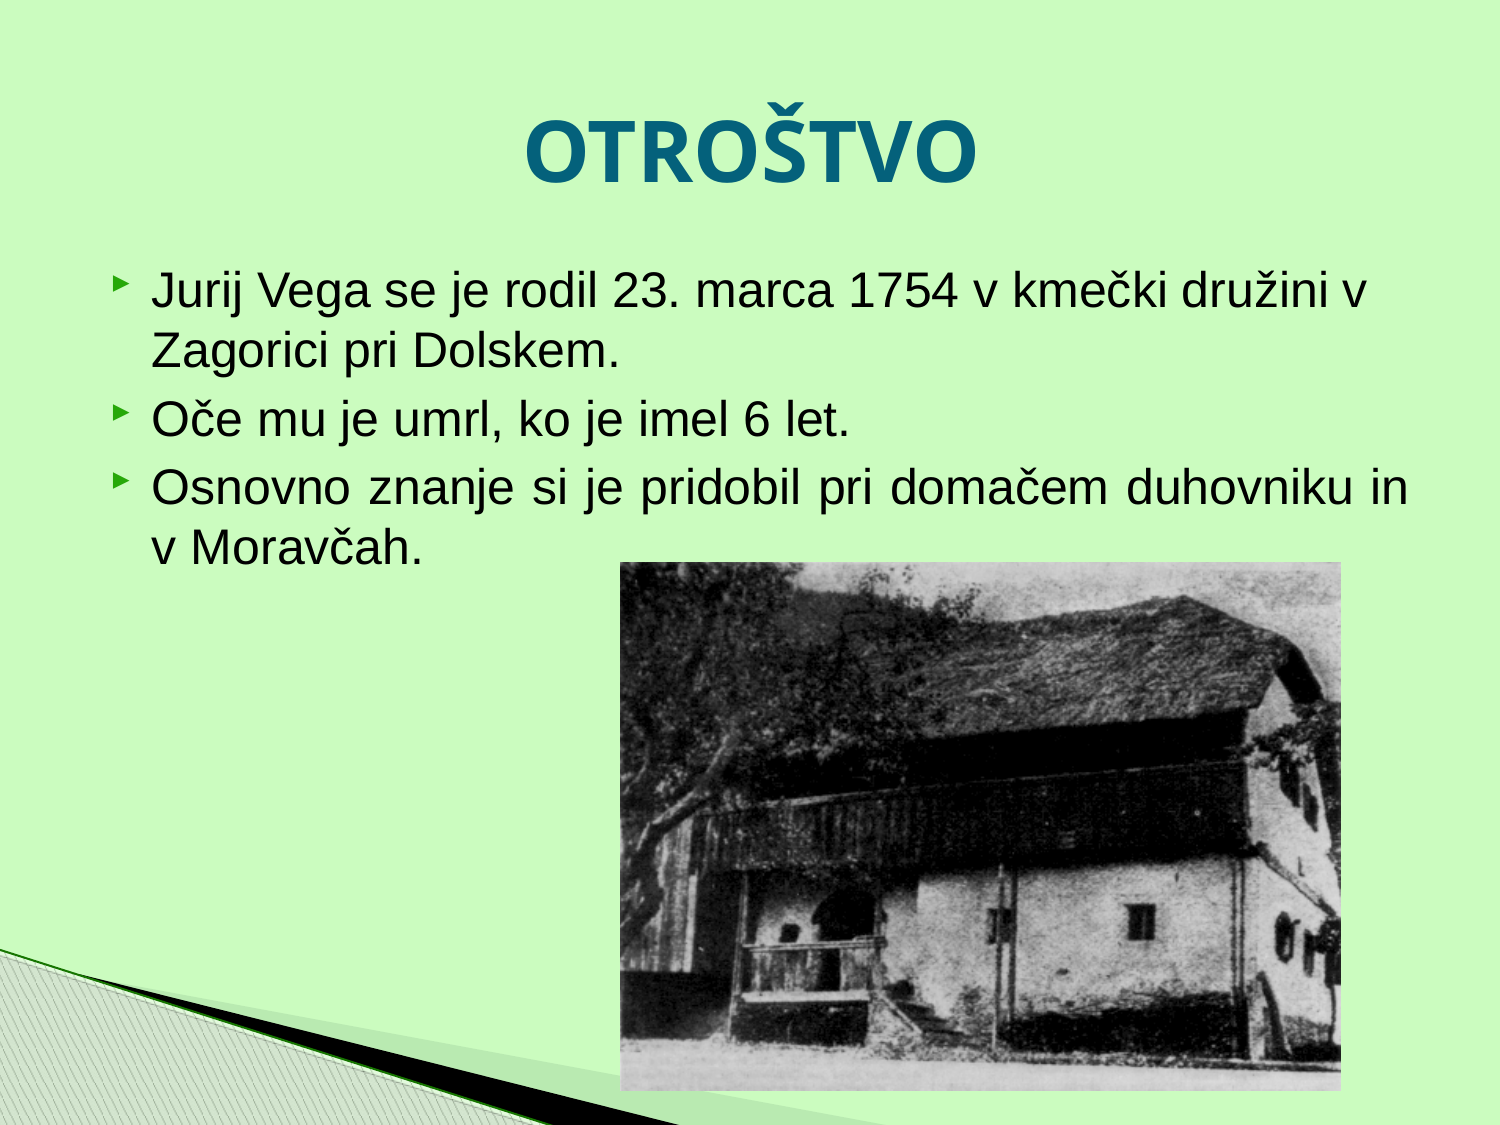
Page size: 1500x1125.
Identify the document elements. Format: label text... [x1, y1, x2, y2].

picture [620, 993, 1341, 1091]
list Jurij Vega se je rodil 23. marca 1754 v kmečki družini v Zagorici pri Dolskem. Oče mu je umrl, ko je imel 6 let. Osnovno znanje si je pridobil pri domačem duhovniku in v Moravčah. [76, 250, 1425, 993]
title OTROŠTVO [76, 54, 1427, 243]
